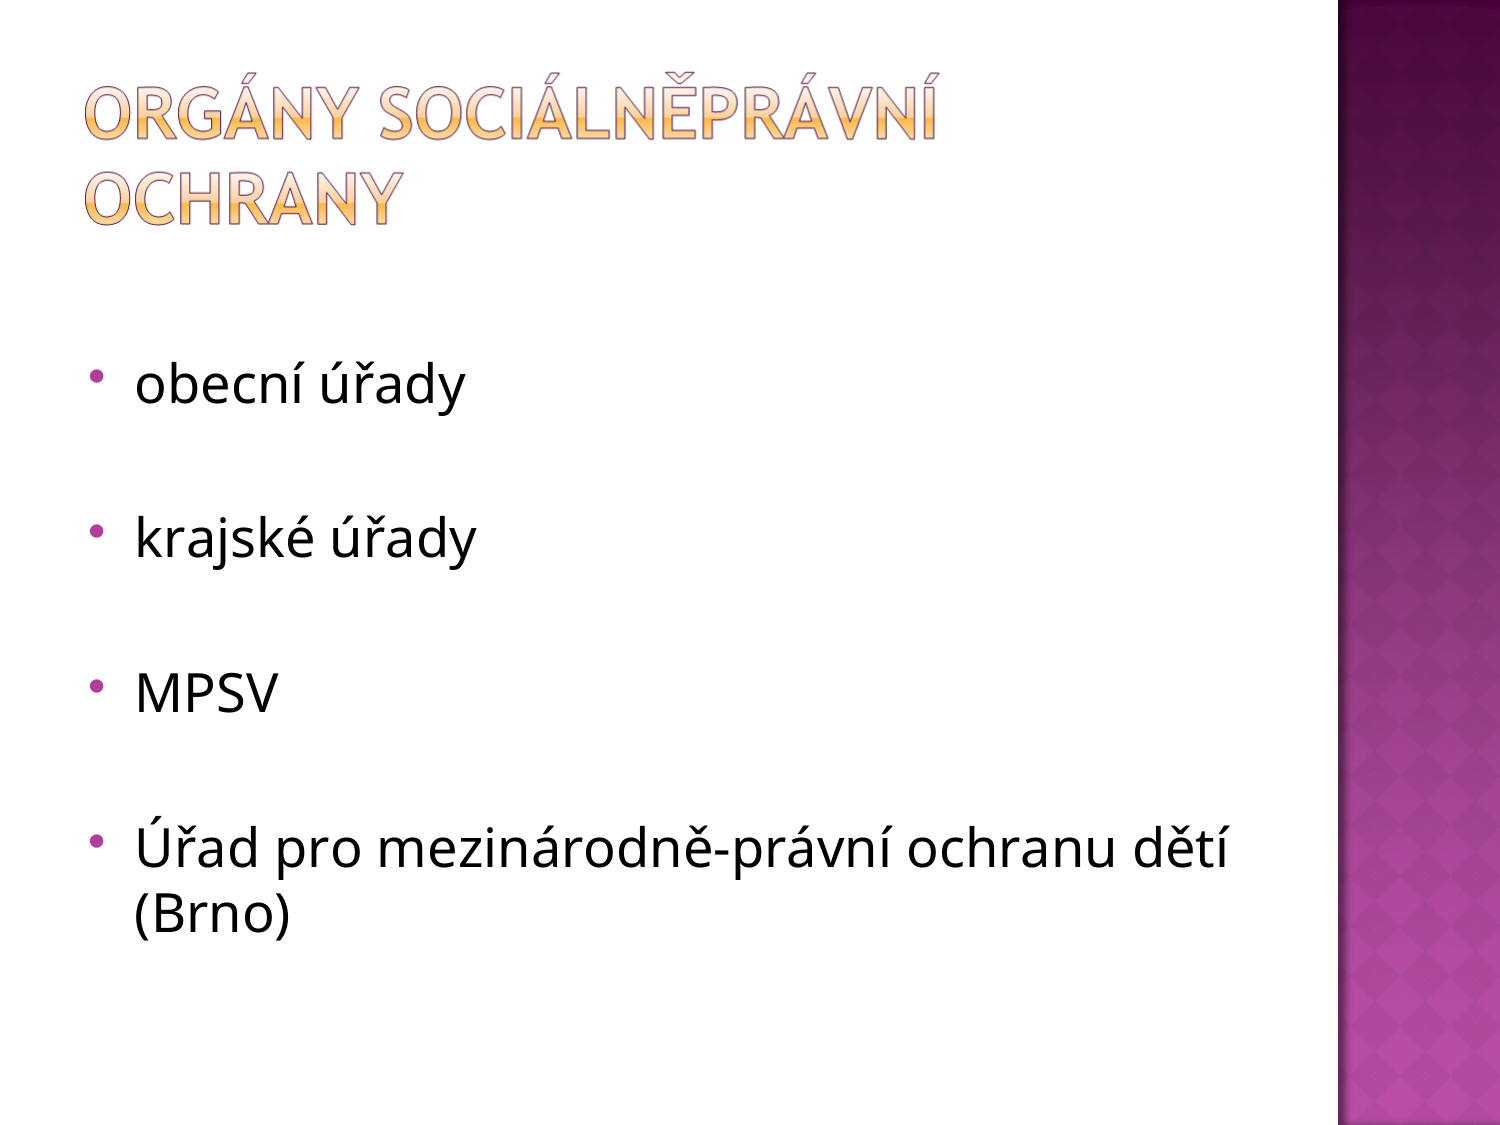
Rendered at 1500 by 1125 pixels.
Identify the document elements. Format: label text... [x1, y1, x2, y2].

picture [1337, 0, 1500, 1125]
text_box [40, 47, 1265, 241]
list obecní úřady krajské úřady MPSV Úřad pro mezinárodně-právní ochranu dětí (Brno) [75, 263, 1263, 1106]
